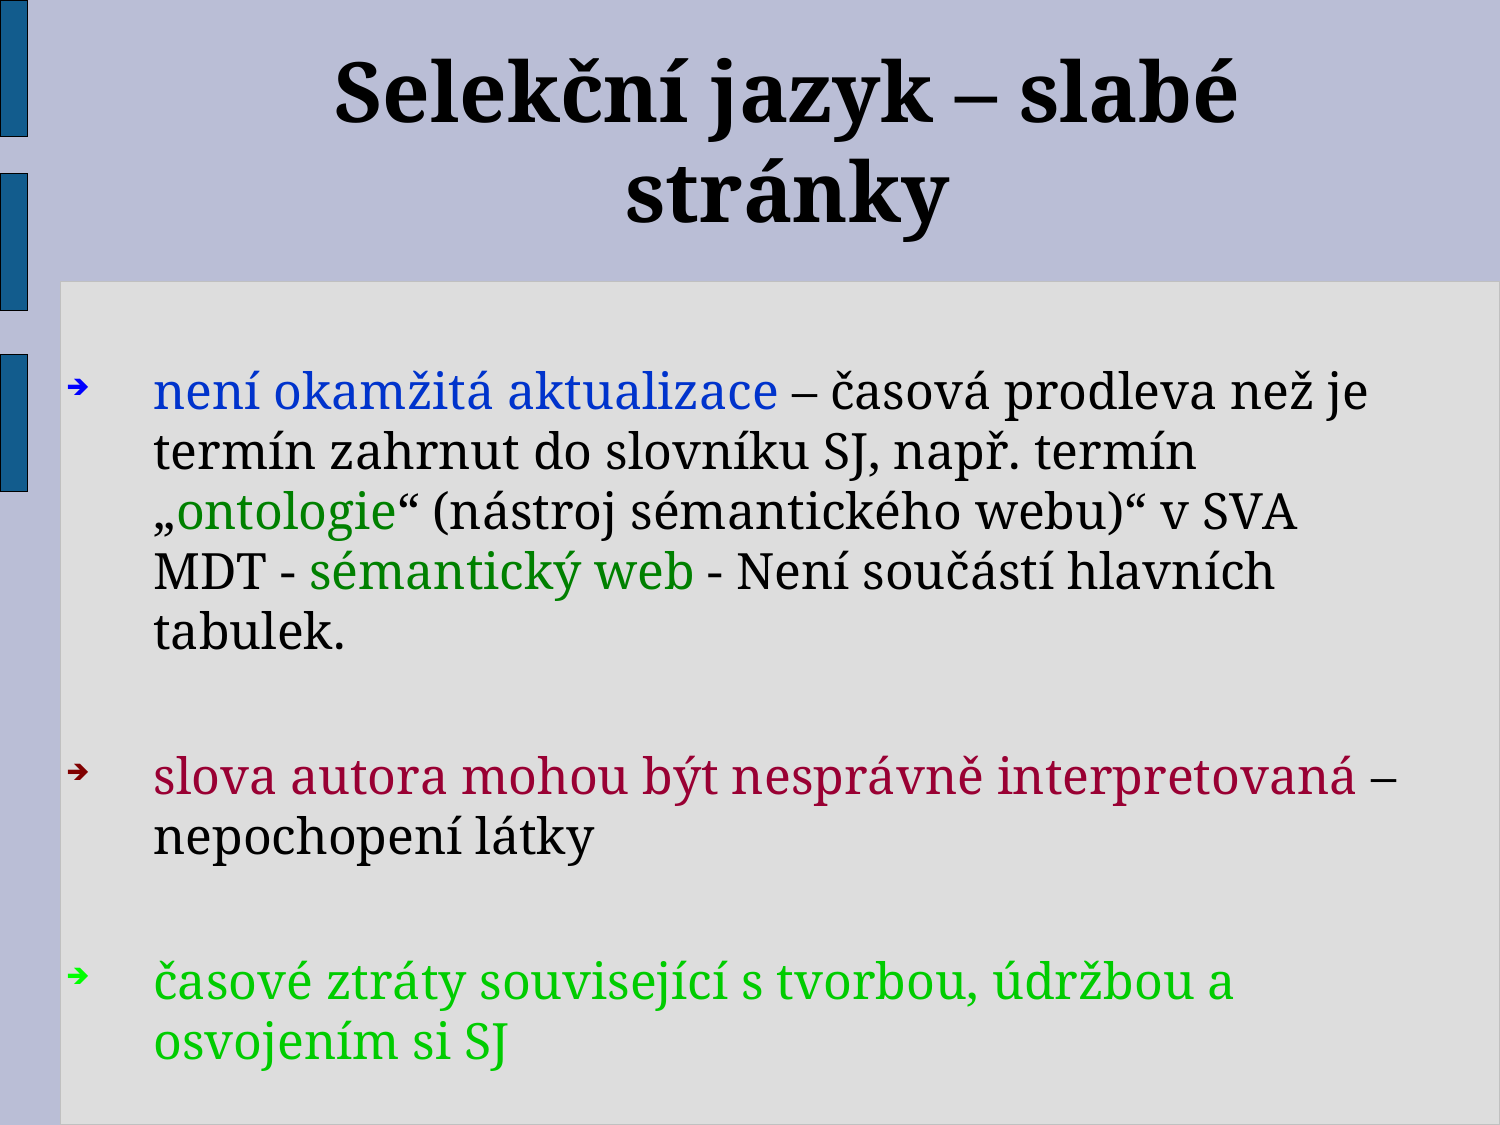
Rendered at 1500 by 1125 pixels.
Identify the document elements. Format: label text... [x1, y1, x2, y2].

list není okamžitá aktualizace – časová prodleva než je termín zahrnut do slovníku SJ, např. termín „ontologie“ (nástroj sémantického webu)“ v SVA MDT - sémantický web - Není součástí hlavních tabulek. slova autora mohou být nesprávně interpretovaná – nepochopení látky časové ztráty související s tvorbou, údržbou a osvojením si SJ [51, 207, 1418, 1125]
title Selekční jazyk – slabé stránky [150, 31, 1426, 248]
